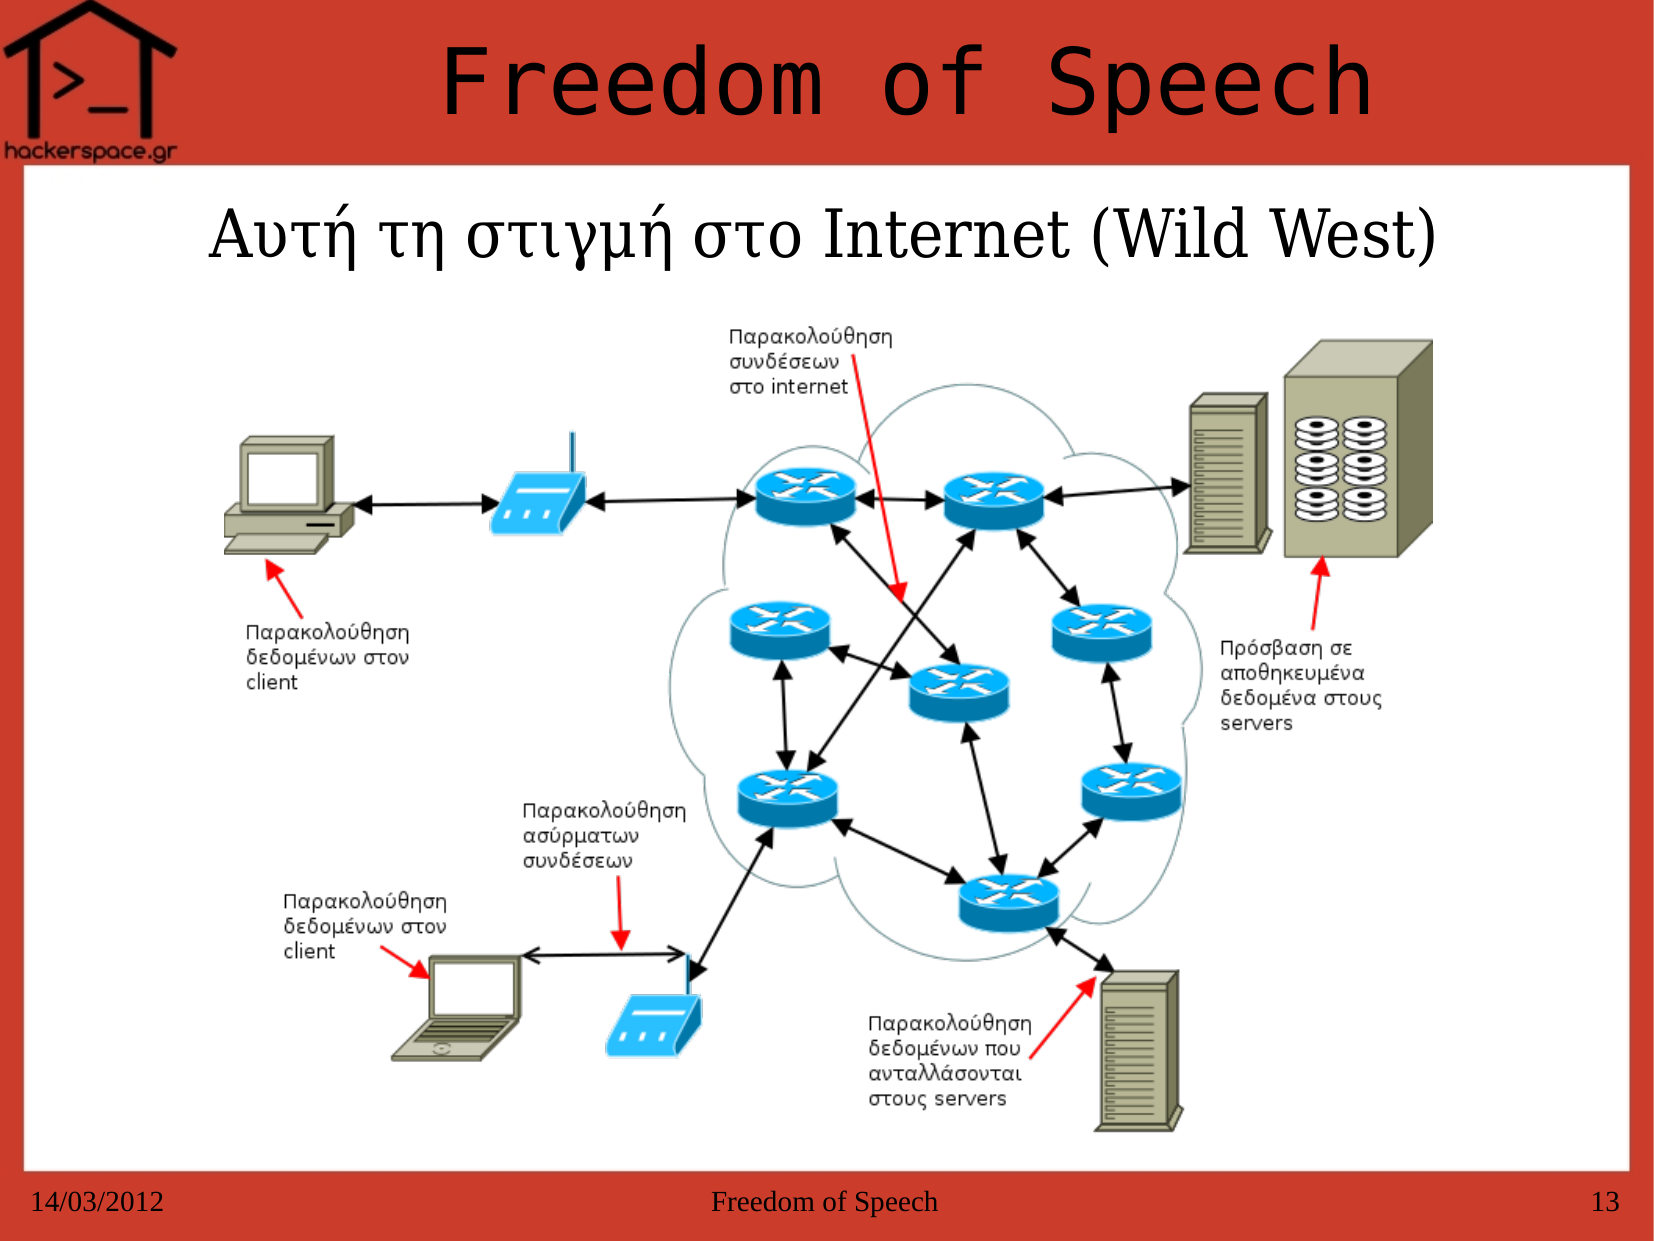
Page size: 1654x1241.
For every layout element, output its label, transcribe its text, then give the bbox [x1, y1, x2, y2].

list Αυτή τη στιγμή στο Internet (Wild West) [60, 195, 1591, 1141]
picture [0, 0, 1654, 1241]
title Freedom of Speech [195, 15, 1621, 151]
